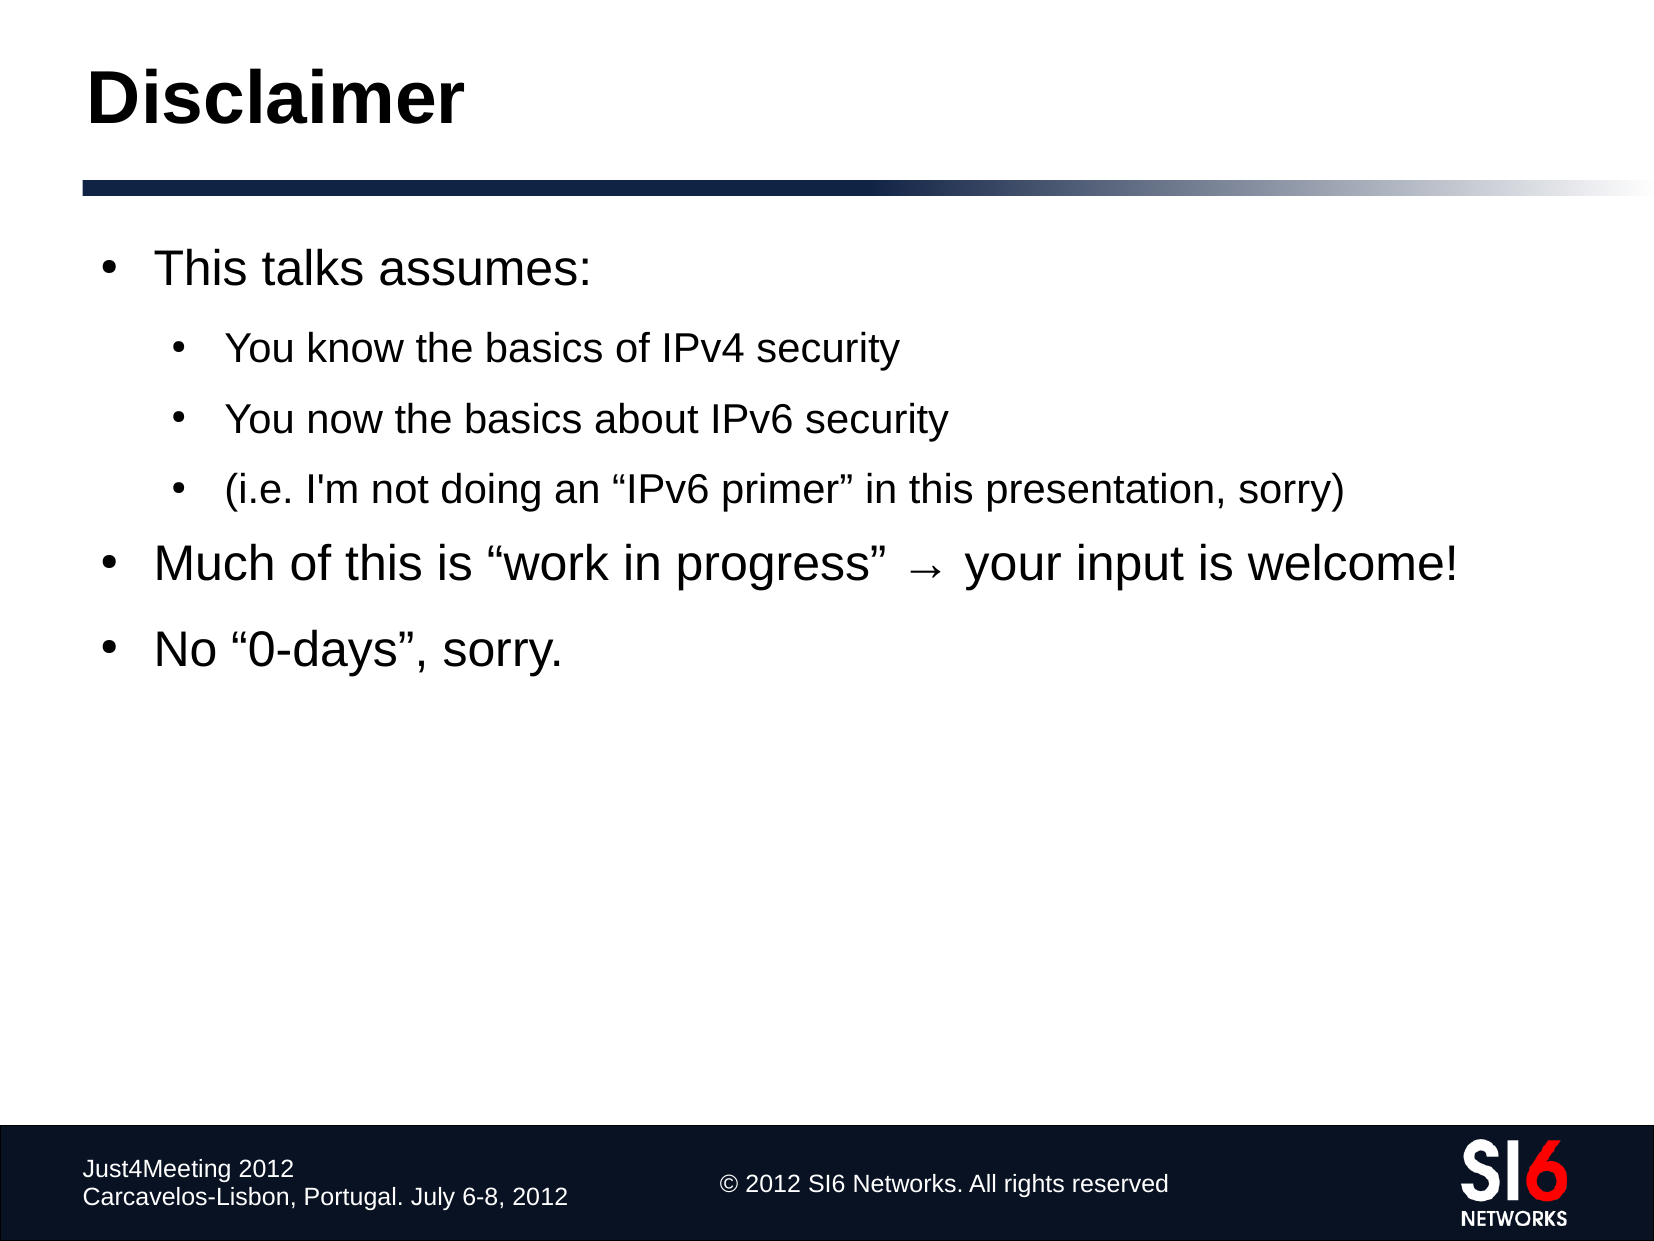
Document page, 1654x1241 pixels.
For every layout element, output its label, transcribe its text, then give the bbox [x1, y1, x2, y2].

picture [1461, 1139, 1567, 1226]
list This talks assumes: You know the basics of IPv4 security You now the basics about IPv6 security (i.e. I'm not doing an “IPv6 primer” in this presentation, sorry) Much of this is “work in progress” → your input is welcome! No “0-days”, sorry. [82, 240, 1571, 1059]
title Disclaimer [86, 30, 1576, 166]
